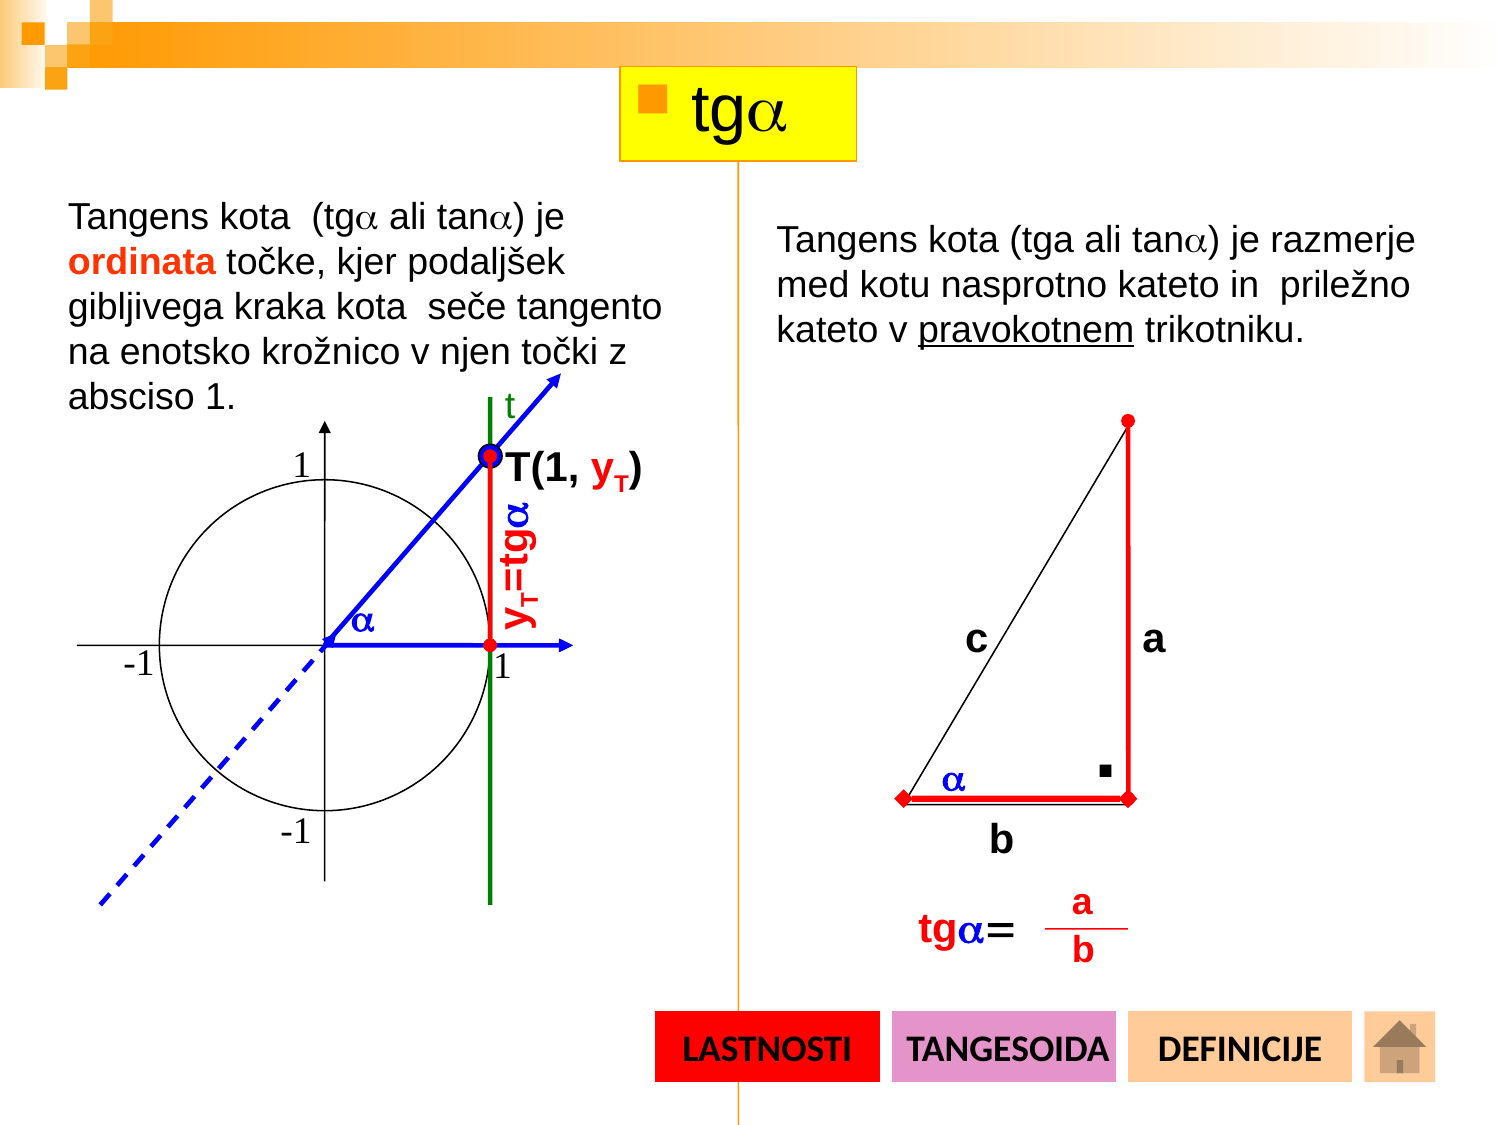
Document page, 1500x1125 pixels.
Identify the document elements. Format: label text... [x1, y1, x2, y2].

text_box tg=a [689, 22, 693, 66]
text_box a [927, 745, 999, 795]
text_box Tangens kota (tga ali tana) je razmerje med kotu nasprotno kateto in priležno kateto v pravokotnem trikotniku. [761, 207, 1447, 358]
text_box 1 [493, 648, 550, 694]
text_box b [974, 804, 1093, 870]
text_box tga= [903, 893, 1057, 959]
text_box [1364, 1011, 1436, 1083]
text_box b [1057, 917, 1152, 977]
text_box yT=tga [493, 468, 551, 646]
text_box a [336, 586, 408, 646]
text_box TANGESOIDA [892, 1011, 1116, 1082]
text_box tga [620, 66, 857, 161]
text_box 1 [478, 648, 487, 694]
text_box t [490, 373, 561, 434]
text_box -1 [265, 798, 337, 859]
text_box LASTNOSTI [655, 1011, 880, 1082]
text_box . [1079, 686, 1126, 796]
text_box c [950, 603, 1069, 669]
text_box a [1057, 869, 1152, 917]
text_box DEFINICIJE [1128, 1011, 1352, 1082]
text_box a [1131, 603, 1246, 668]
text_box yT=tga [478, 468, 487, 646]
text_box [478, 444, 503, 468]
text_box 1 [277, 432, 349, 493]
text_box a [927, 802, 999, 806]
text_box Tangens kota (tga ali tana) je ordinata točke, kjer podaljšek gibljivega kraka kota seče tangento na enotsko krožnico v njen točki z absciso 1. [53, 184, 703, 425]
text_box -1 [108, 630, 180, 691]
text_box T(1, yT) [493, 432, 680, 505]
